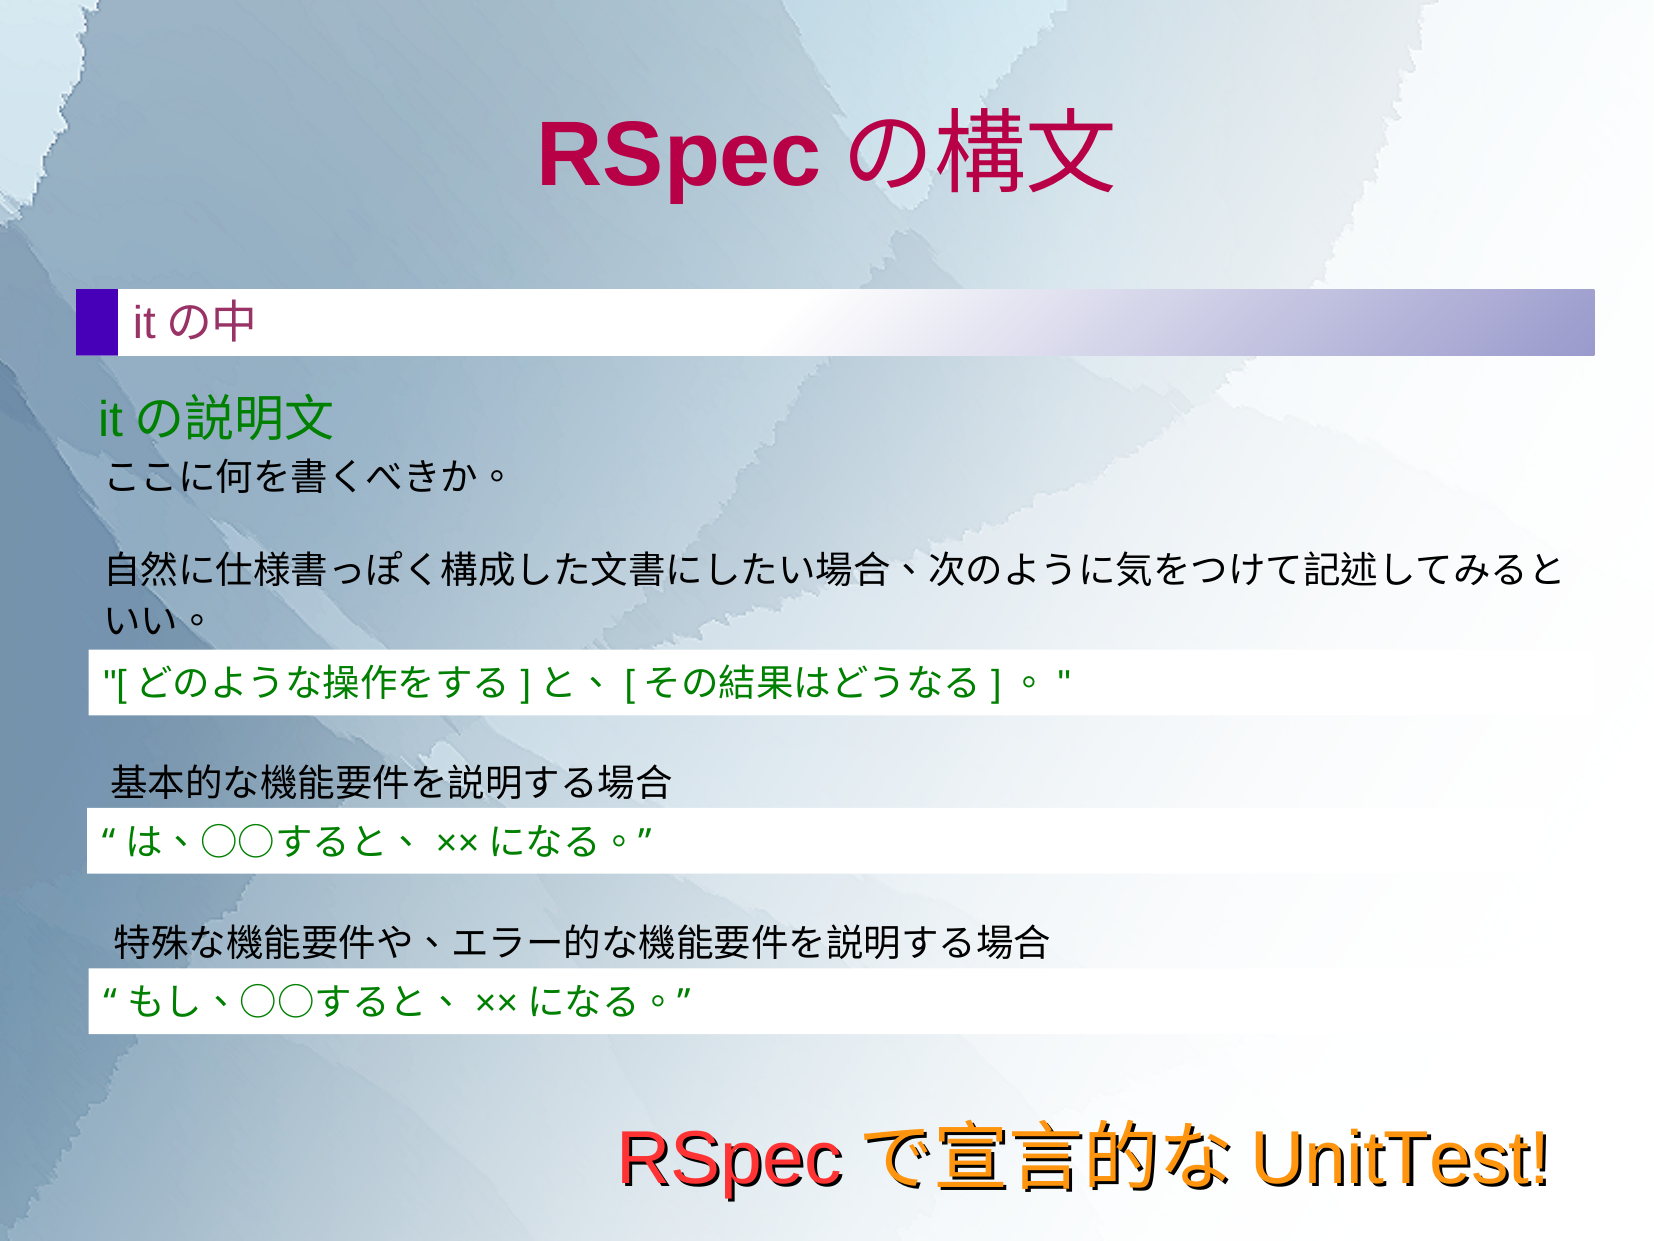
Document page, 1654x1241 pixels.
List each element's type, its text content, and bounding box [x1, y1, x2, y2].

text_box ここに何を書くべきか。 自然に仕様書っぽく構成した文書にしたい場合、次のように気をつけて記述してみるといい。 [88, 442, 1595, 649]
text_box itの説明文 [83, 383, 1093, 455]
picture [0, 0, 1654, 1241]
text_box "[どのような操作をする]と、[その結果はどうなる]。" [88, 649, 1595, 715]
text_box RSpecで宣言的なUnitTest! [561, 1107, 1566, 1207]
text_box itの中 [118, 289, 1595, 356]
title RSpecの構文 [83, 57, 1572, 250]
text_box 特殊な機能要件や、エラー的な機能要件を説明する場合 [98, 915, 1162, 968]
text_box 基本的な機能要件を説明する場合 [95, 754, 688, 807]
text_box “もし、○○すると、××になる。” [88, 968, 1546, 1034]
text_box “は、○○すると、××になる。” [87, 807, 1544, 873]
